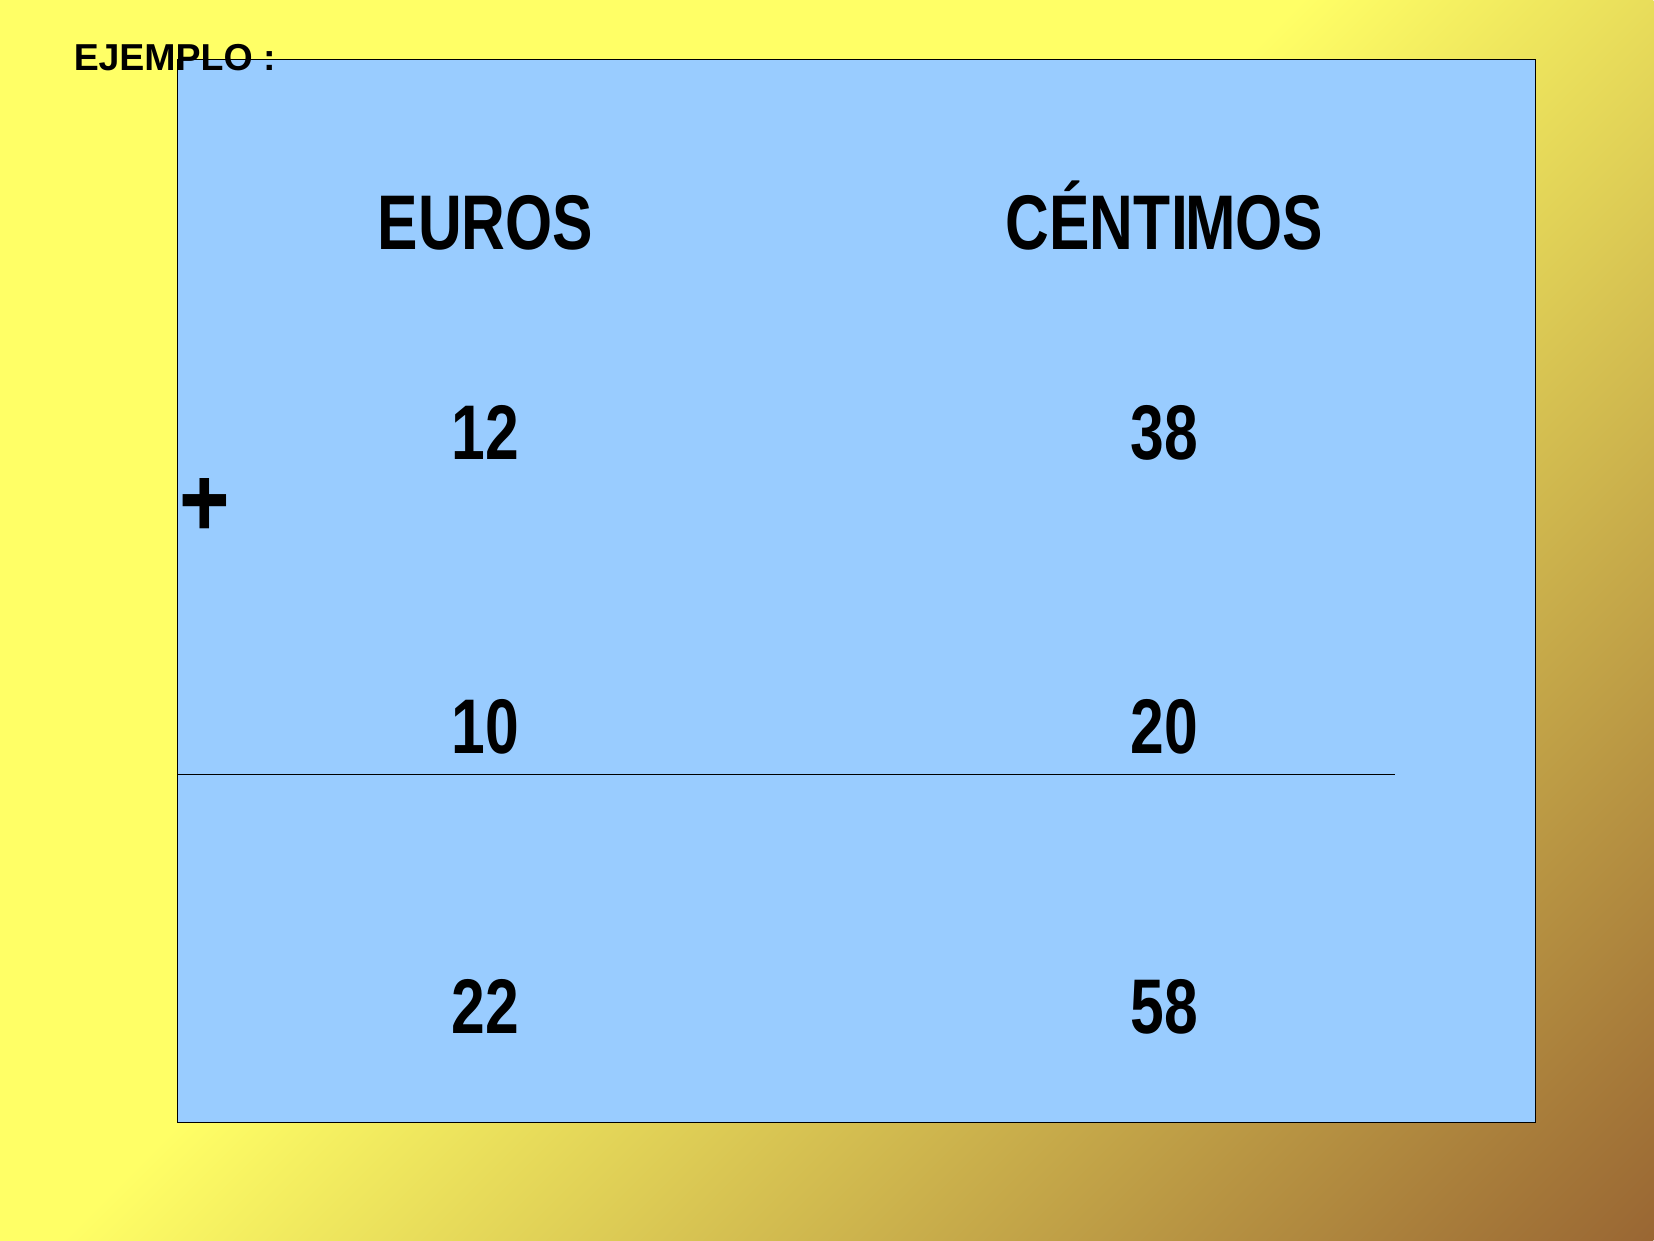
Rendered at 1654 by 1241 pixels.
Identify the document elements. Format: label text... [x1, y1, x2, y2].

text_box [147, 738, 680, 1241]
text_box EJEMPLO : [59, 29, 414, 87]
chart [177, 59, 1536, 1123]
